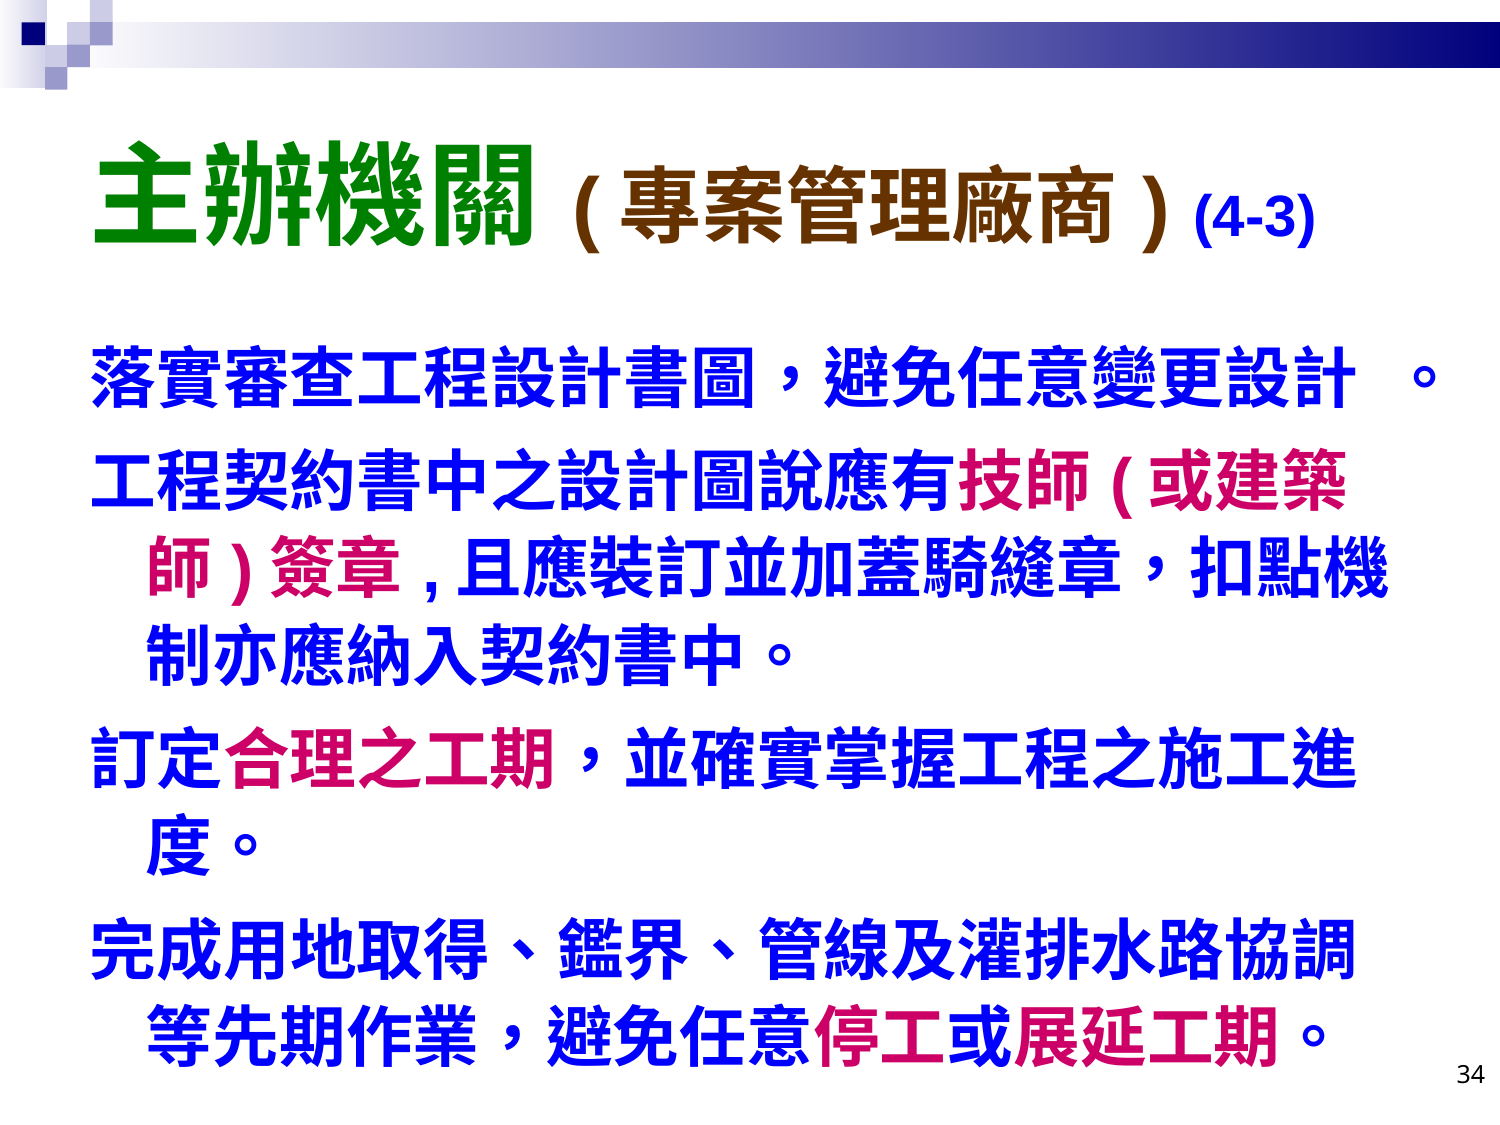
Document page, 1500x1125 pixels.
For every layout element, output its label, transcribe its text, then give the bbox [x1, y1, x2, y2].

text_box <number> [1426, 1025, 1500, 1101]
title 主辦機關(專案管理廠商) (4-3) [74, 75, 1426, 300]
list 落實審查工程設計書圖，避免任意變更設計 。 工程契約書中之設計圖說應有技師(或建築師)簽章,且應裝訂並加蓋騎縫章，扣點機制亦應納入契約書中。 訂定合理之工期，並確實掌握工程之施工進度。 完成用地取得、鑑界、管線及灌排水路協調等先期作業，避免任意停工或展延工期。 [74, 324, 1426, 1110]
